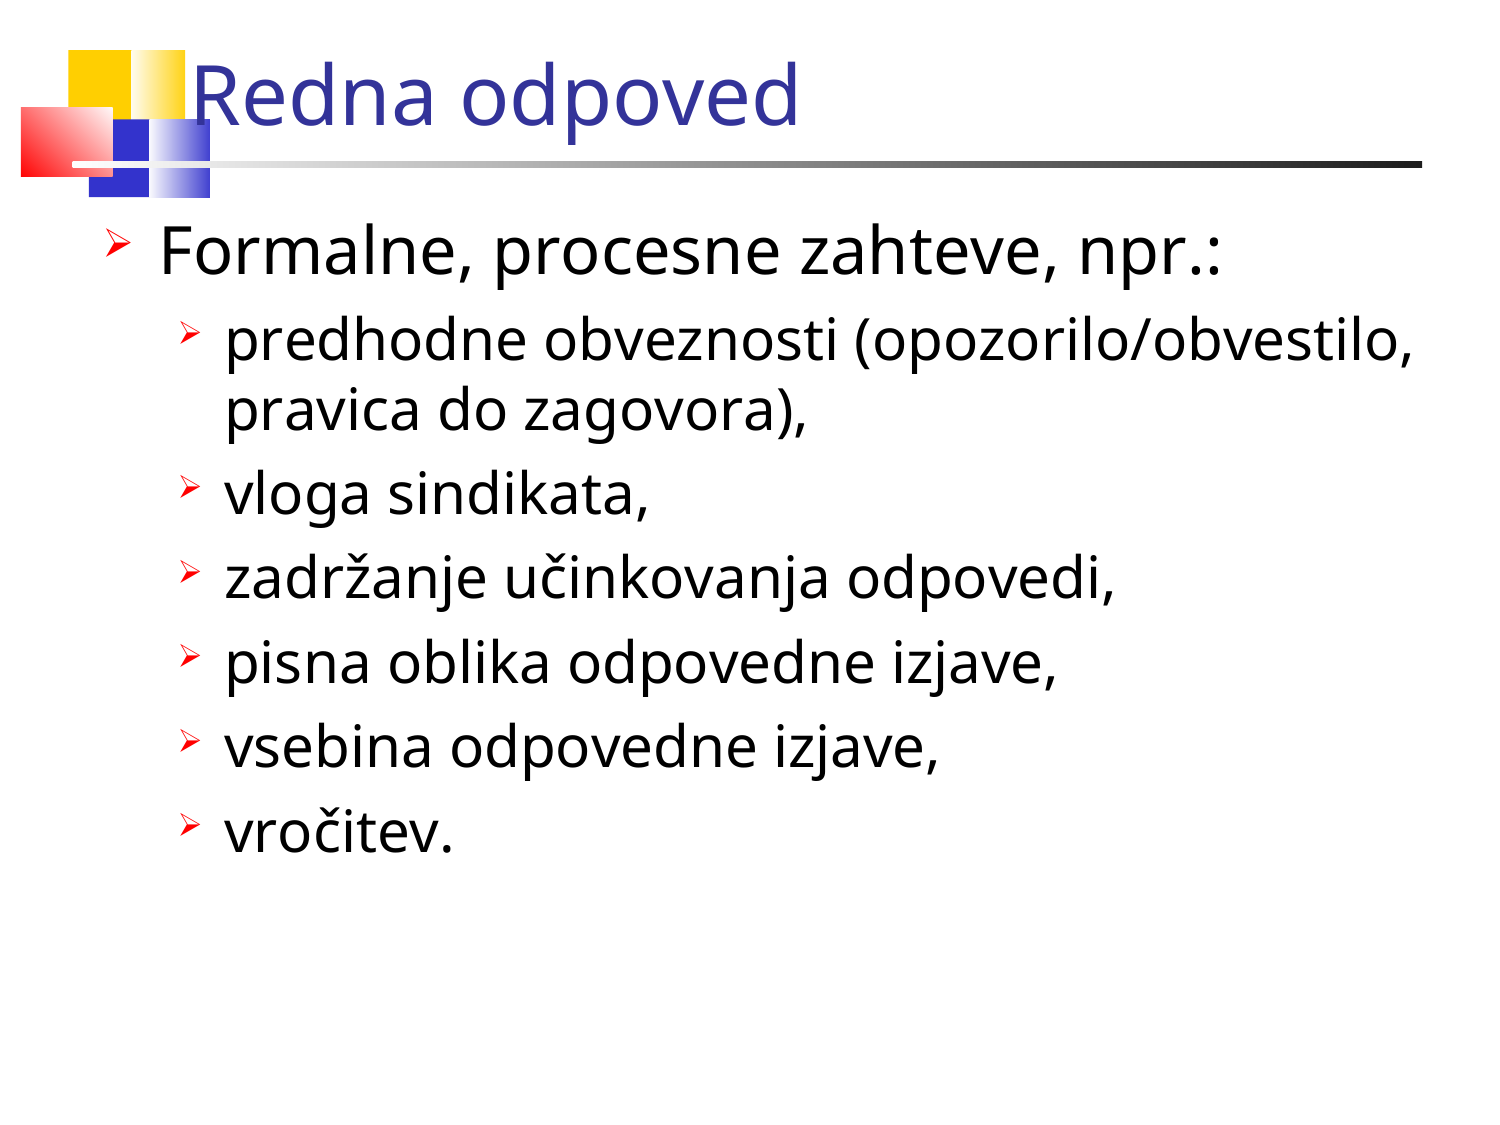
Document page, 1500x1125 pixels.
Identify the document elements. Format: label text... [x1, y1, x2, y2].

list Formalne, procesne zahteve, npr.: predhodne obveznosti (opozorilo/obvestilo, pravica do zagovora), vloga sindikata, zadržanje učinkovanja odpovedi, pisna oblika odpovedne izjave, vsebina odpovedne izjave, vročitev. [87, 200, 1469, 1007]
title Redna odpoved [174, 34, 1454, 150]
